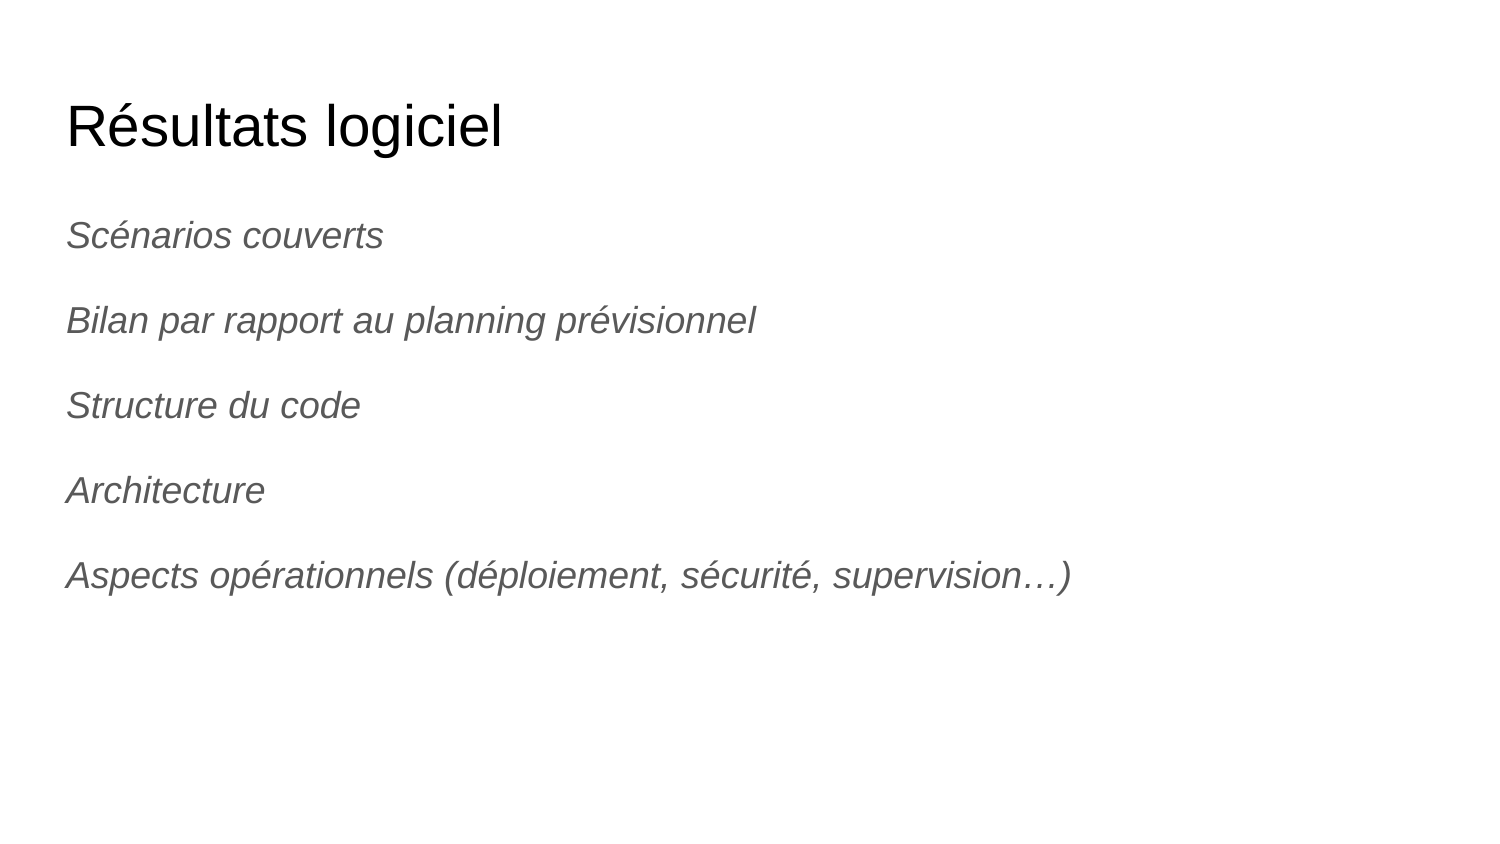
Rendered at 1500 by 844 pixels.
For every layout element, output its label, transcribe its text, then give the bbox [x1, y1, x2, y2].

list Scénarios couverts Bilan par rapport au planning prévisionnel Structure du code Architecture Aspects opérationnels (déploiement, sécurité, supervision…) [51, 189, 1449, 750]
title Résultats logiciel [51, 72, 1449, 167]
